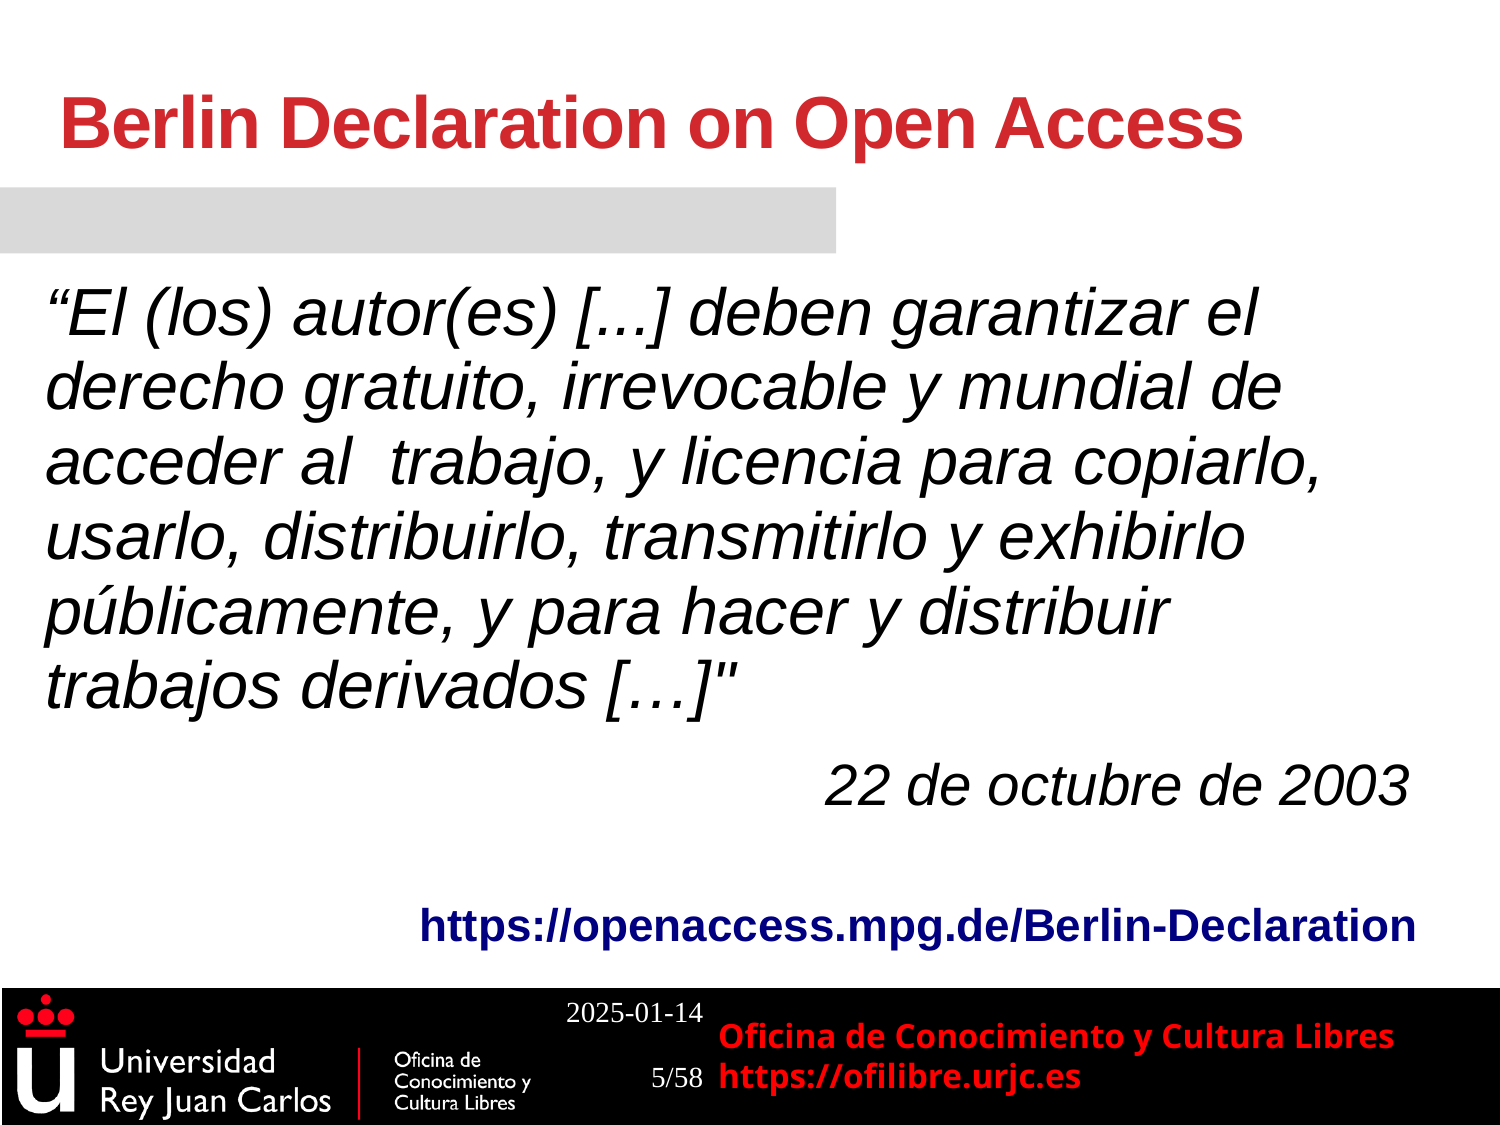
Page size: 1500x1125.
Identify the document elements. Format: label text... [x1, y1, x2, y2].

text_box “El (los) autor(es) [...] deben garantizar el derecho gratuito, irrevocable y mundial de acceder al trabajo, y licencia para copiarlo, usarlo, distribuirlo, transmitirlo y exhibirlo públicamente, y para hacer y distribuir trabajos derivados […]'' 22 de octubre de 2003 [30, 267, 1426, 826]
title [75, 7, 1425, 196]
text_box Berlin Declaration on Open Access [0, 24, 1326, 172]
picture [17, 994, 531, 1120]
text_box https://openaccess.mpg.de/Berlin-Declaration [405, 892, 1441, 961]
